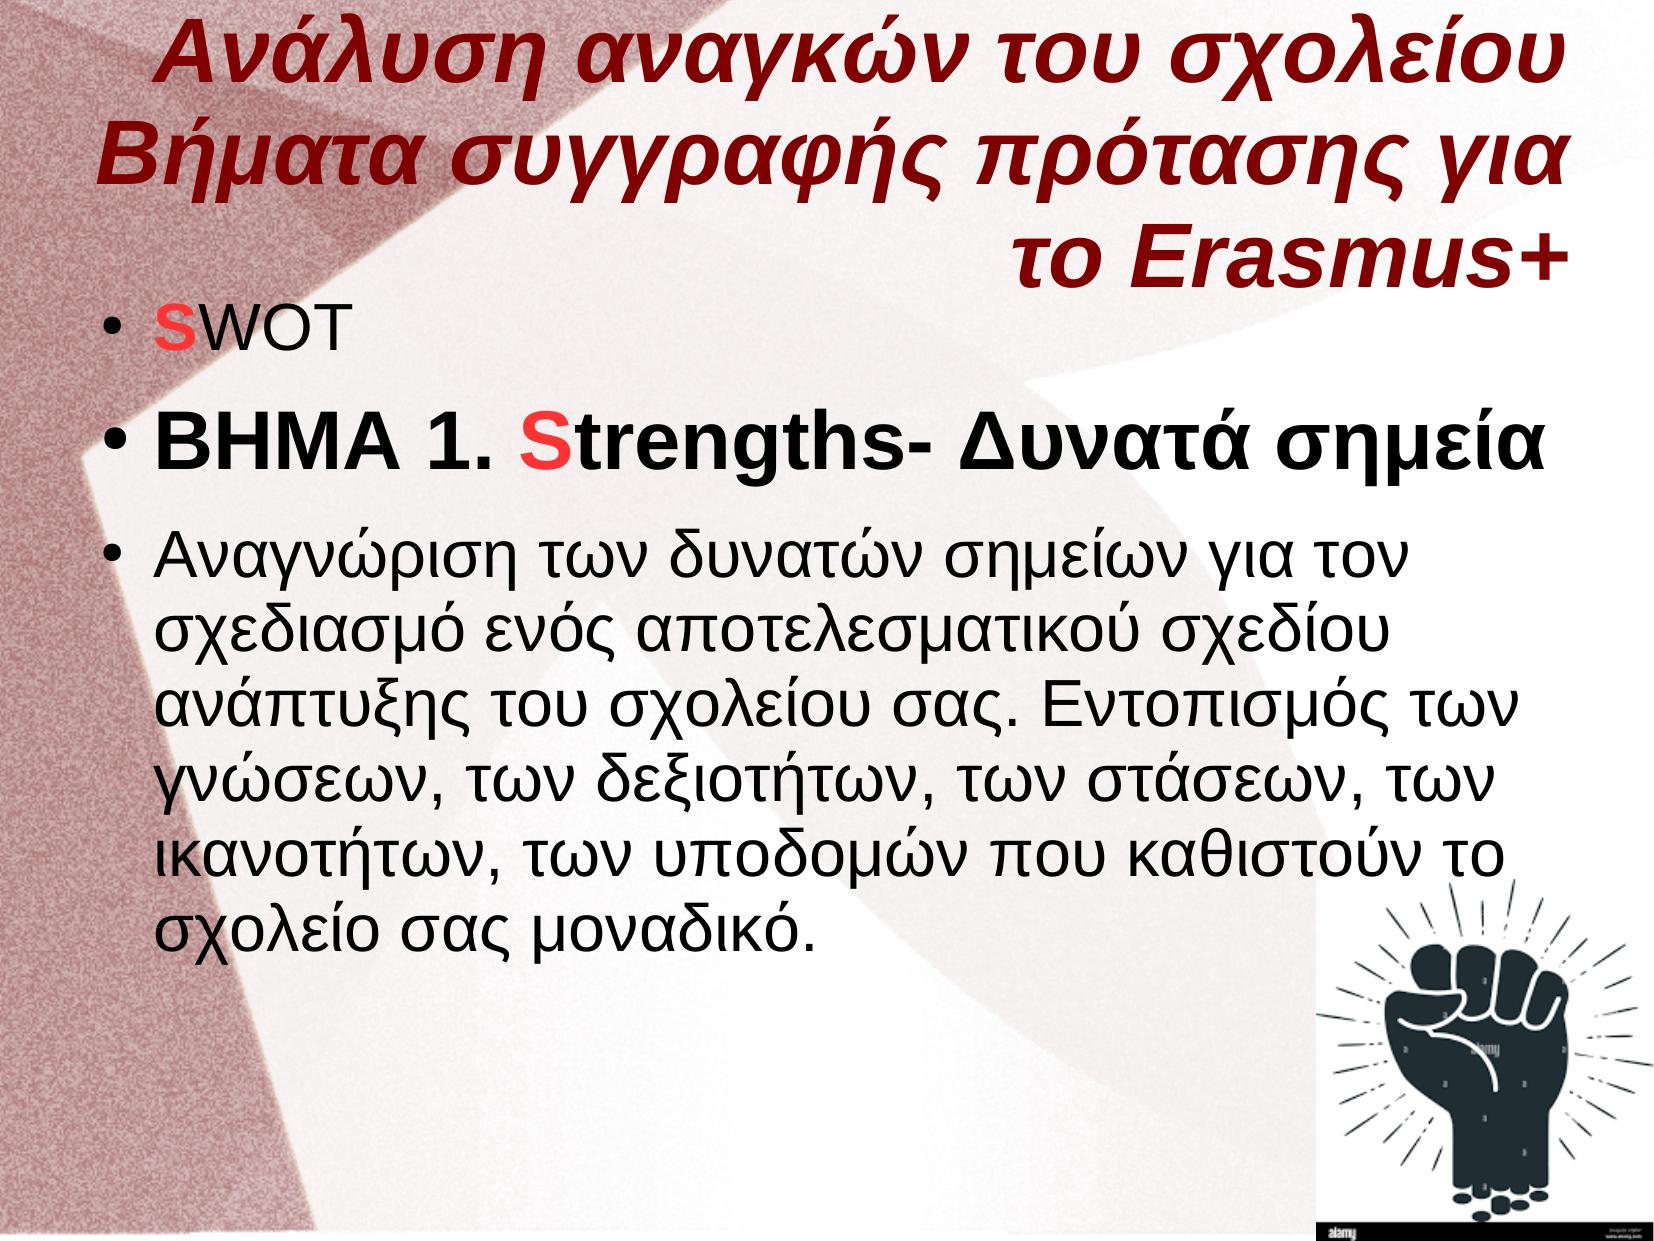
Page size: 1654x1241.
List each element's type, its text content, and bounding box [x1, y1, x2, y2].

title Ανάλυση αναγκών του σχολείου Βήματα συγγραφής πρότασης για το Erasmus+ [82, 0, 1571, 290]
picture [0, 0, 1654, 1241]
list SWOT ΒΗΜΑ 1. Strengths- Δυνατά σημεία Aναγνώριση των δυνατών σημείων για τον σχεδιασμό ενός αποτελεσματικού σχεδίου ανάπτυξης του σχολείου σας. Eντοπισμός των γνώσεων, των δεξιοτήτων, των στάσεων, των ικανοτήτων, των υποδομών που καθιστούν το σχολείο σας μοναδικό. [82, 290, 1571, 1109]
